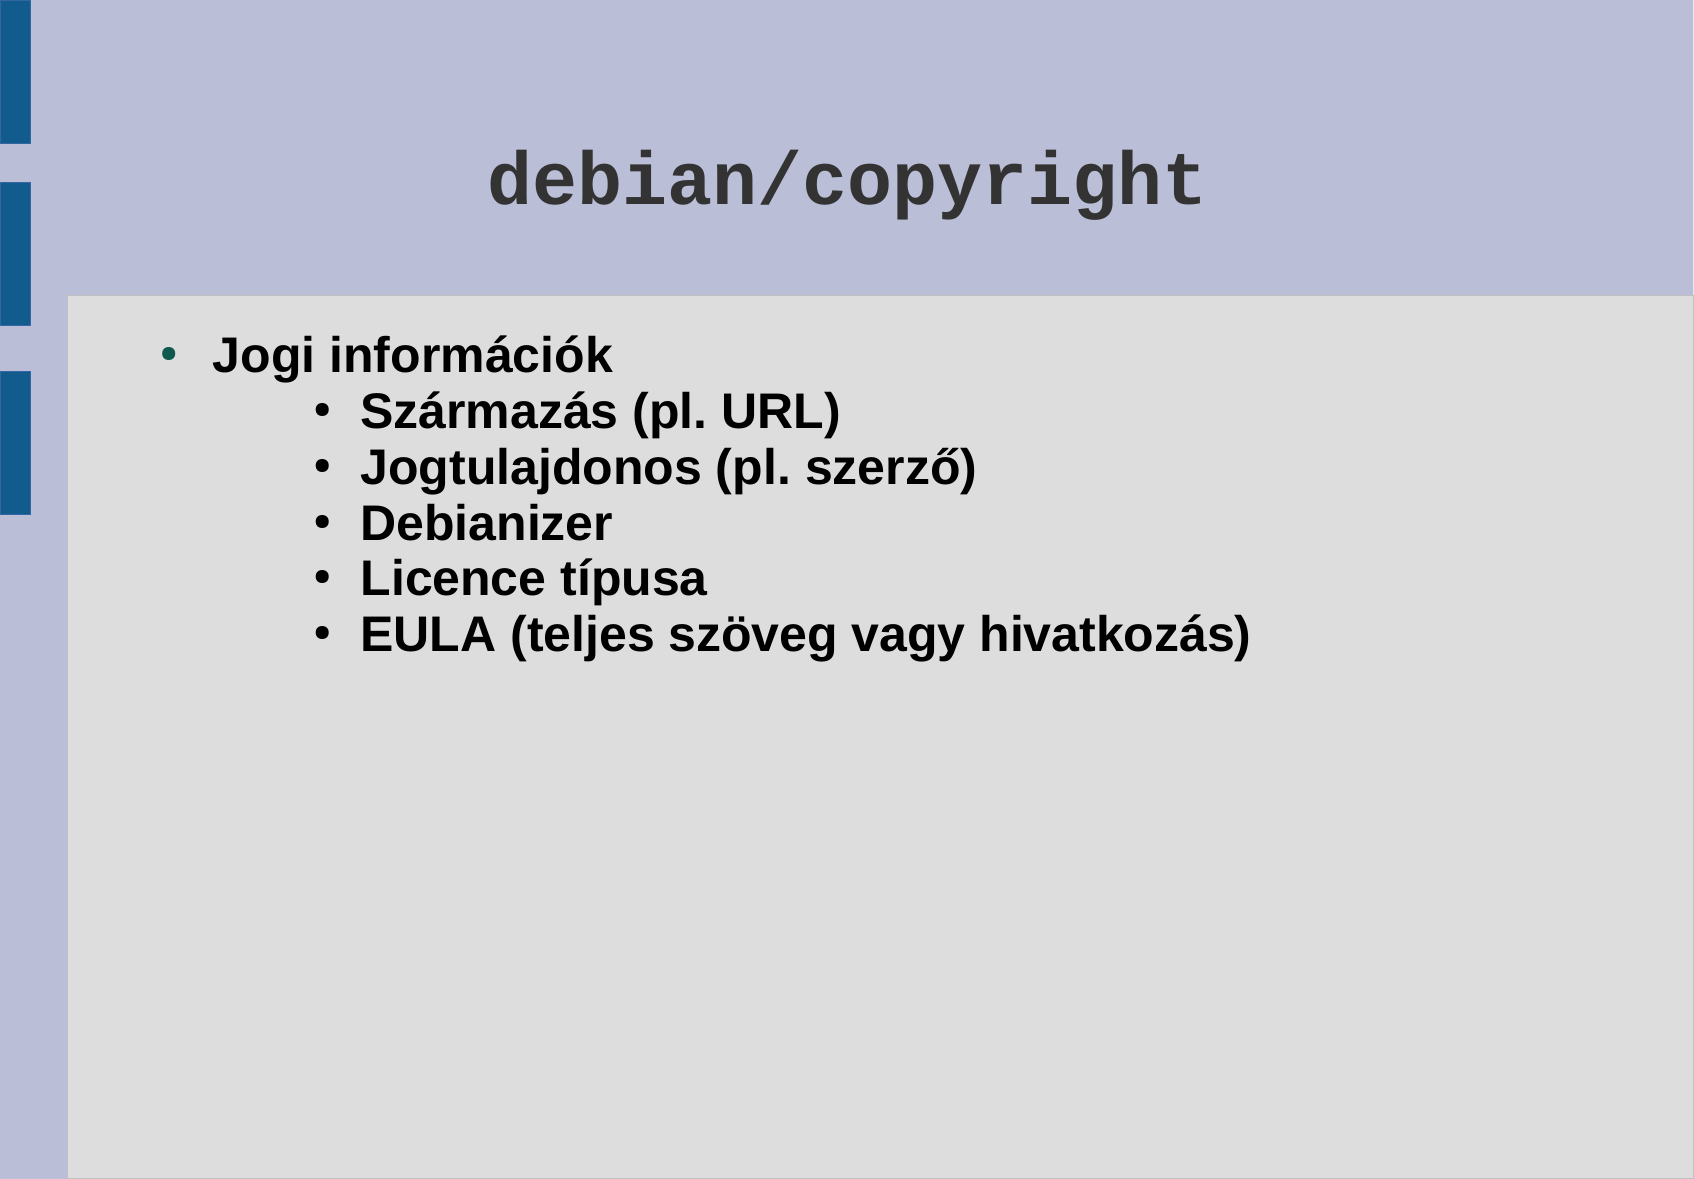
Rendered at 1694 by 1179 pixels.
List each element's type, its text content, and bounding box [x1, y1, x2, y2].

list Jogi információk Származás (pl. URL) Jogtulajdonos (pl. szerző) Debianizer Licence típusa EULA (teljes szöveg vagy hivatkozás) [124, 327, 1571, 1071]
title debian/copyright [124, 86, 1571, 284]
